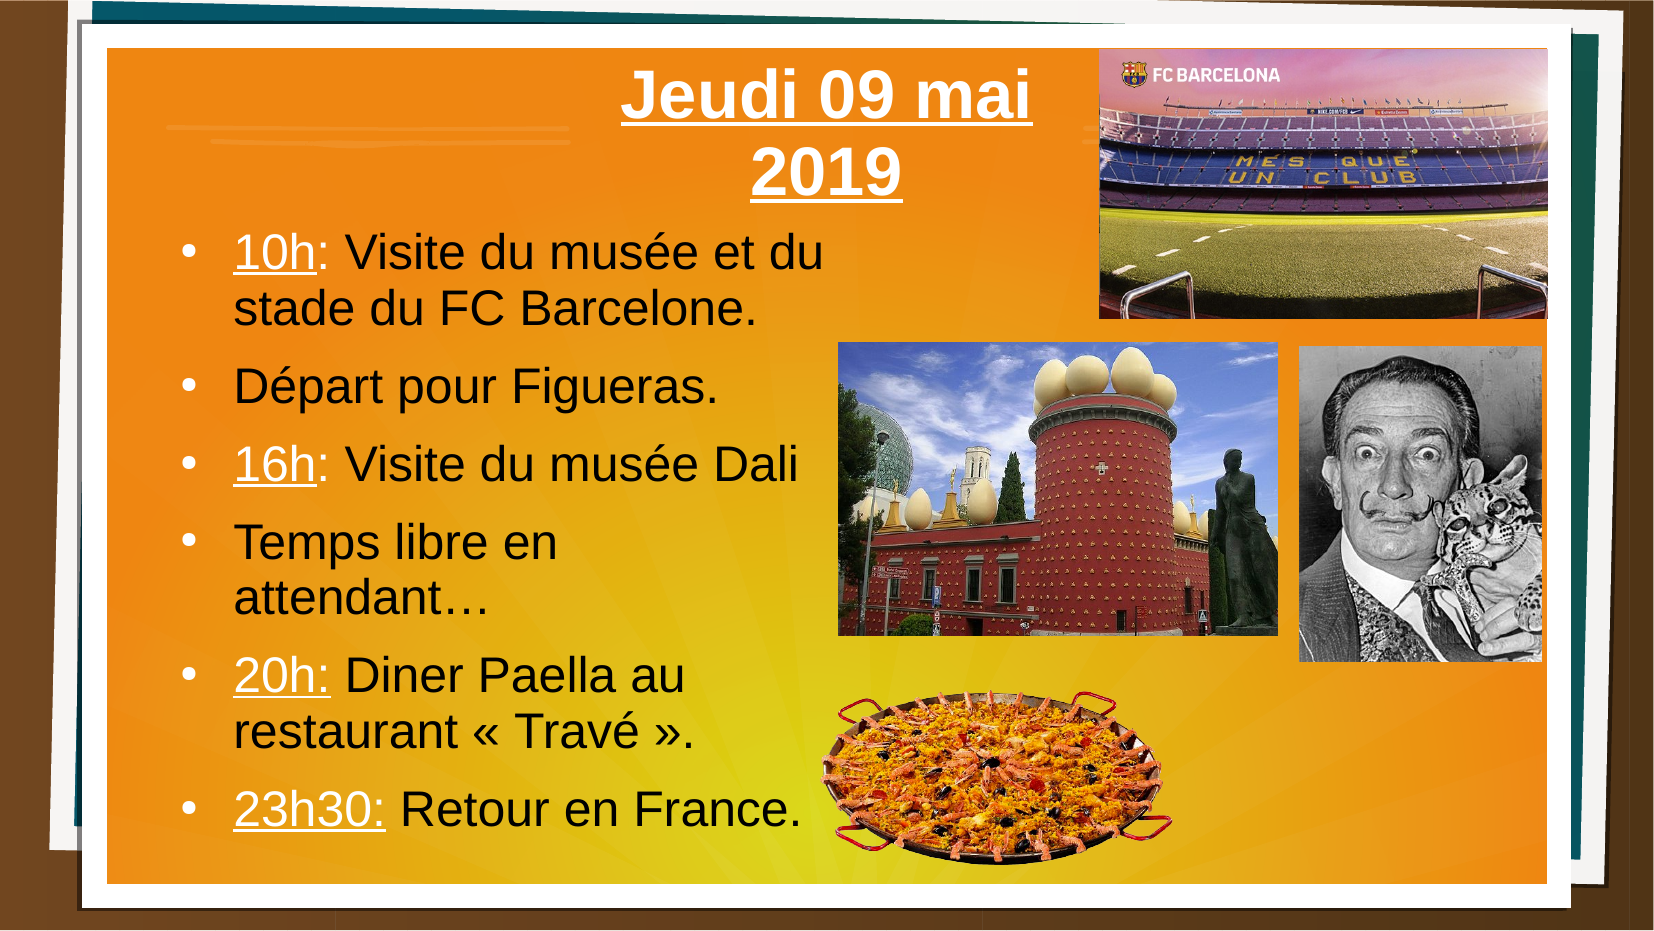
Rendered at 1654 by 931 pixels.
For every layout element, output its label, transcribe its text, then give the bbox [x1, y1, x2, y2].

list 10h: Visite du musée et du stade du FC Barcelone. Départ pour Figueras. 16h: Visite du musée Dali Temps libre en attendant… 20h: Diner Paella au restaurant « Travé ». 23h30: Retour en France. [162, 224, 827, 815]
picture [803, 684, 1182, 878]
title Jeudi 09 mai 2019 [566, 56, 1087, 210]
picture [1099, 49, 1548, 319]
picture [838, 342, 1278, 637]
picture [1299, 346, 1542, 662]
